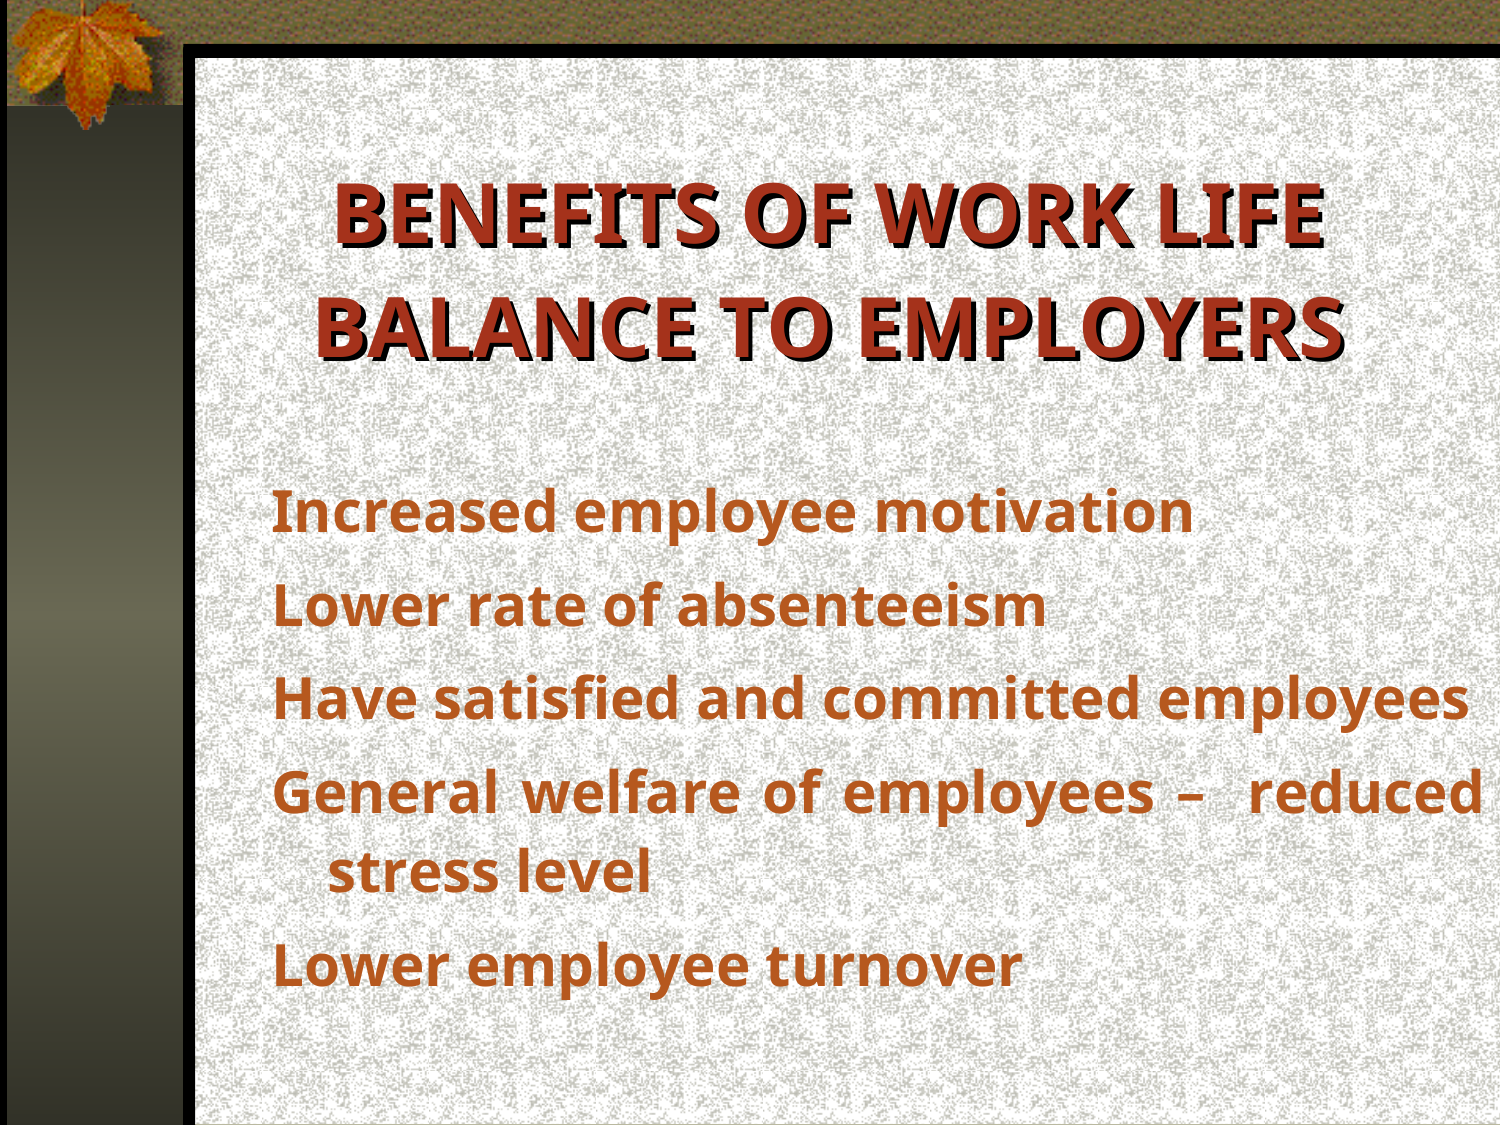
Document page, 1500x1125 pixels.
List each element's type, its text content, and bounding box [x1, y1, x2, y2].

picture [7, 0, 1500, 130]
list Increased employee motivation Lower rate of absenteeism Have satisfied and committed employees General welfare of employees – reduced stress level Lower employee turnover [256, 462, 1500, 1038]
picture [196, 58, 1500, 1124]
title BENEFITS OF WORK LIFE BALANCE TO EMPLOYERS [212, 171, 1444, 479]
